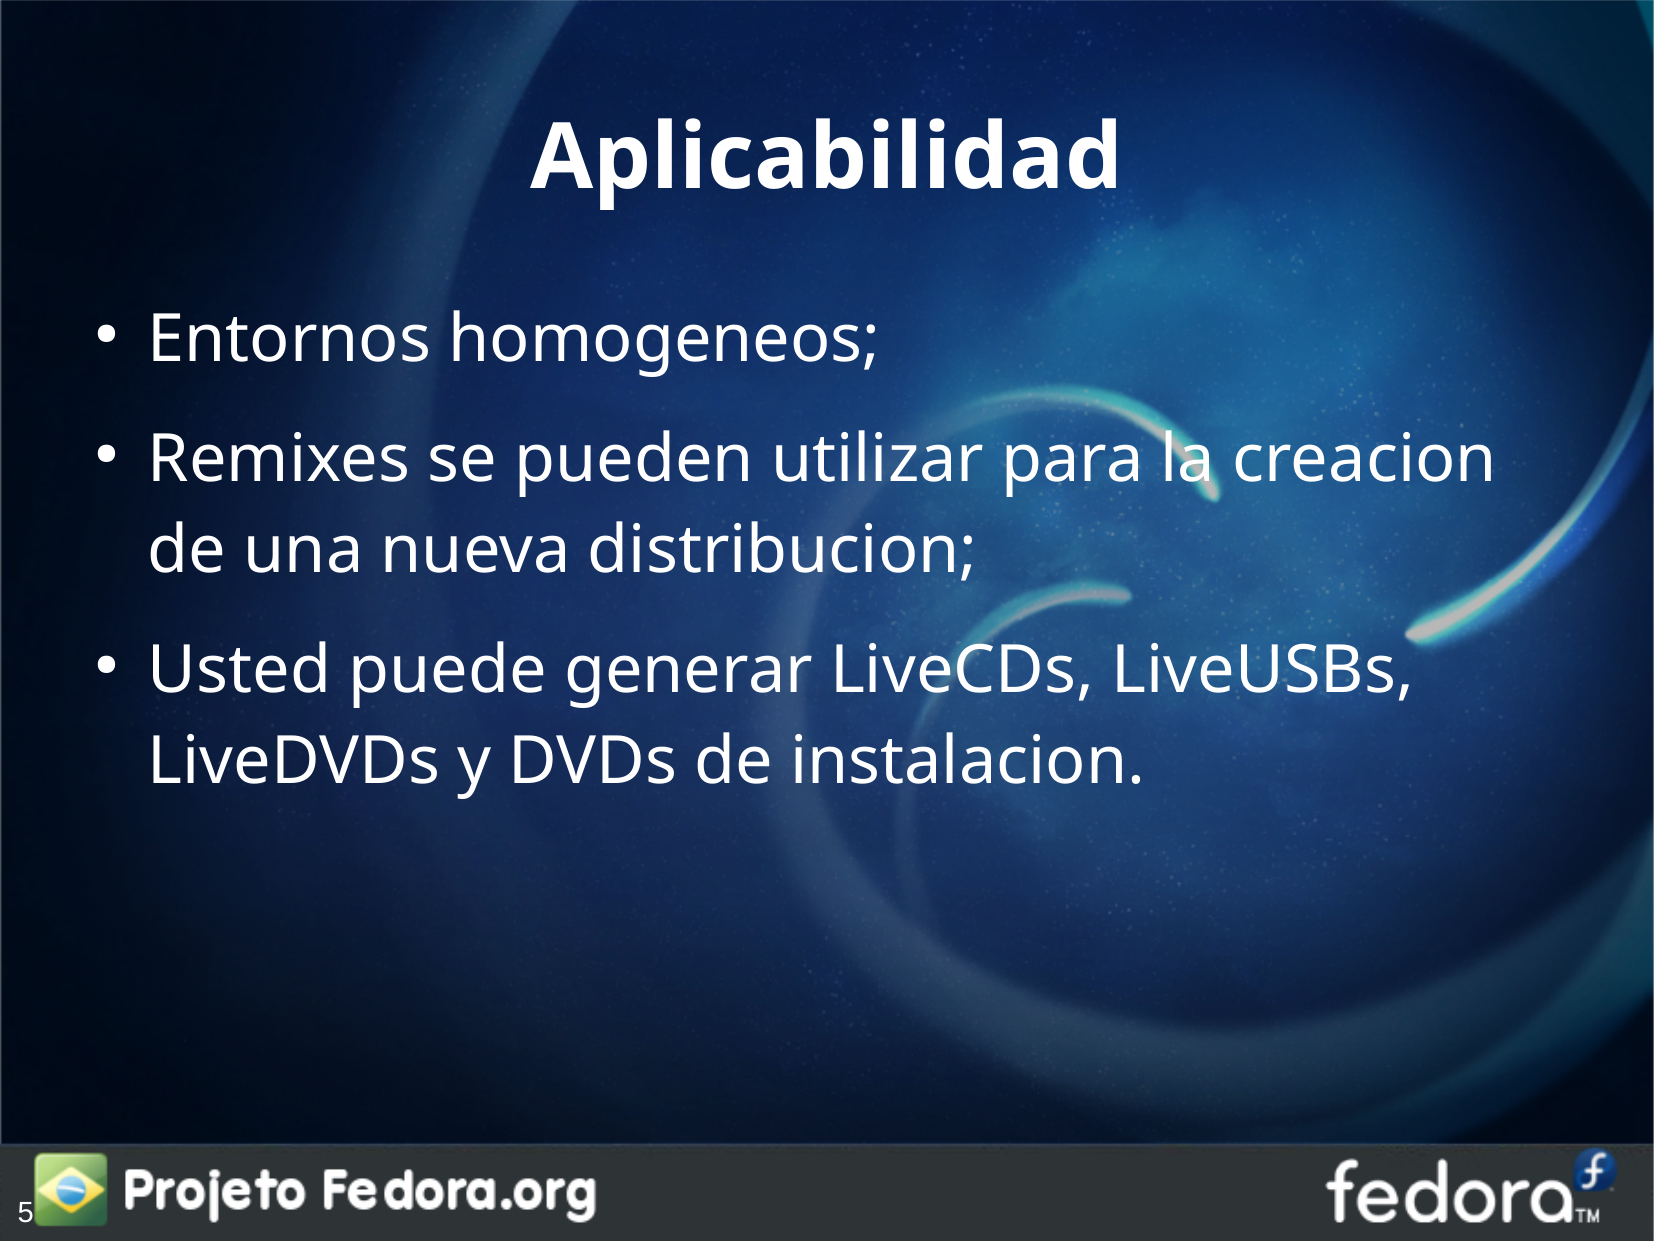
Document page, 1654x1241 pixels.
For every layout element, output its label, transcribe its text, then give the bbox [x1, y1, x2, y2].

list Entornos homogeneos; Remixes se pueden utilizar para la creacion de una nueva distribucion; Usted puede generar LiveCDs, LiveUSBs, LiveDVDs y DVDs de instalacion. [76, 290, 1565, 1123]
title Aplicabilidad [82, 49, 1571, 257]
picture [0, 0, 1654, 1241]
